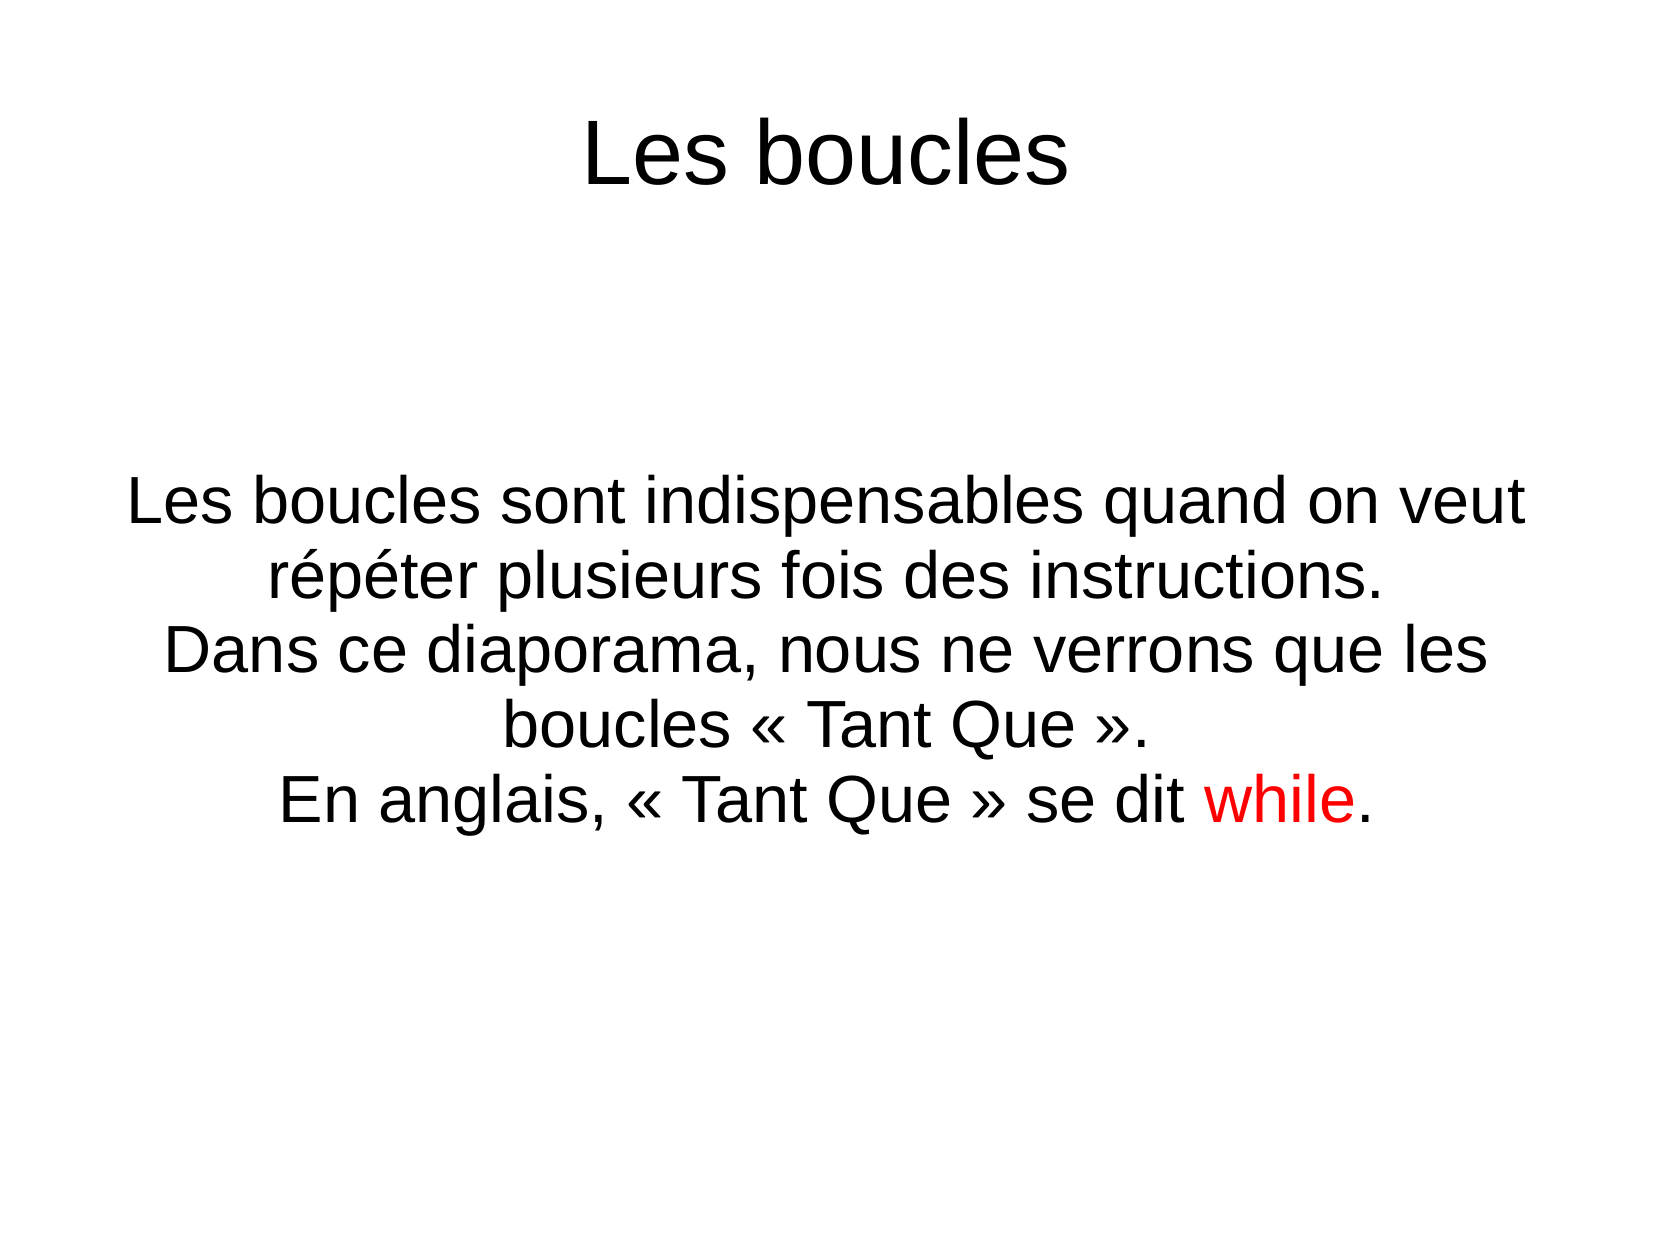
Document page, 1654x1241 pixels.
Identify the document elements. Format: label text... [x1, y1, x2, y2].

title Les boucles [82, 49, 1571, 257]
subtitle Les boucles sont indispensables quand on veut répéter plusieurs fois des instructions. Dans ce diaporama, nous ne verrons que les boucles « Tant Que ». En anglais, « Tant Que » se dit while. [82, 290, 1571, 1010]
